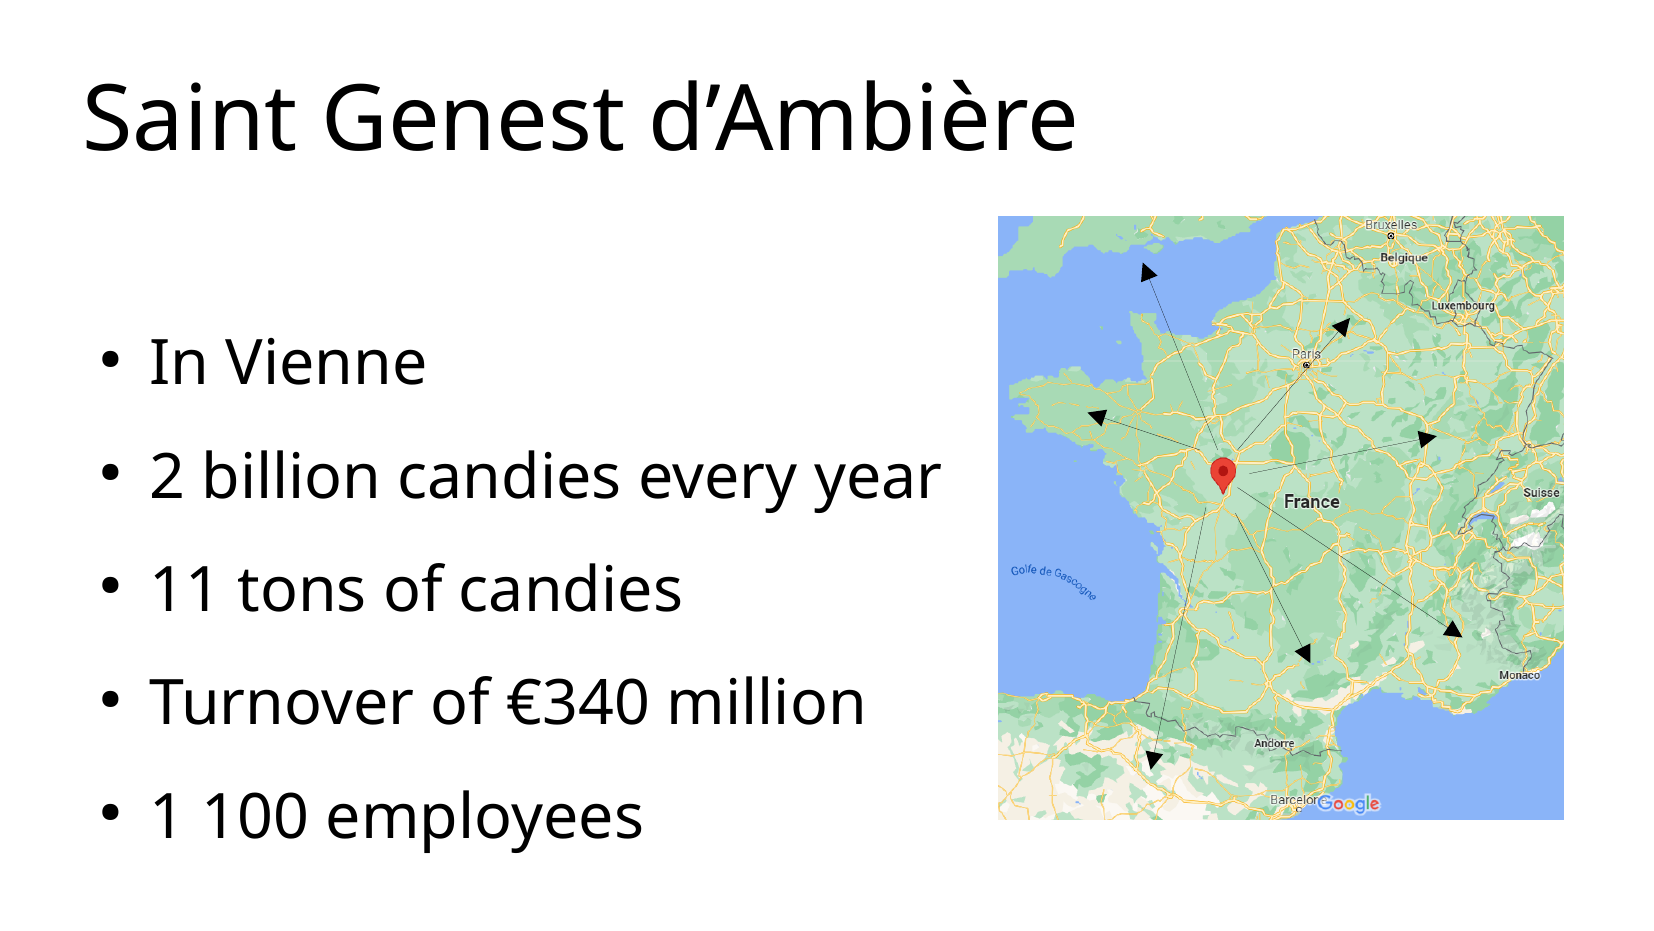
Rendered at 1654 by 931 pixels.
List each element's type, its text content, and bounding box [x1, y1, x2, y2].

list In Vienne 2 billion candies every year 11 tons of candies Turnover of €340 million 1 100 employees [82, 318, 1571, 858]
title Saint Genest d’Ambière [82, 37, 1571, 193]
picture [998, 216, 1564, 820]
